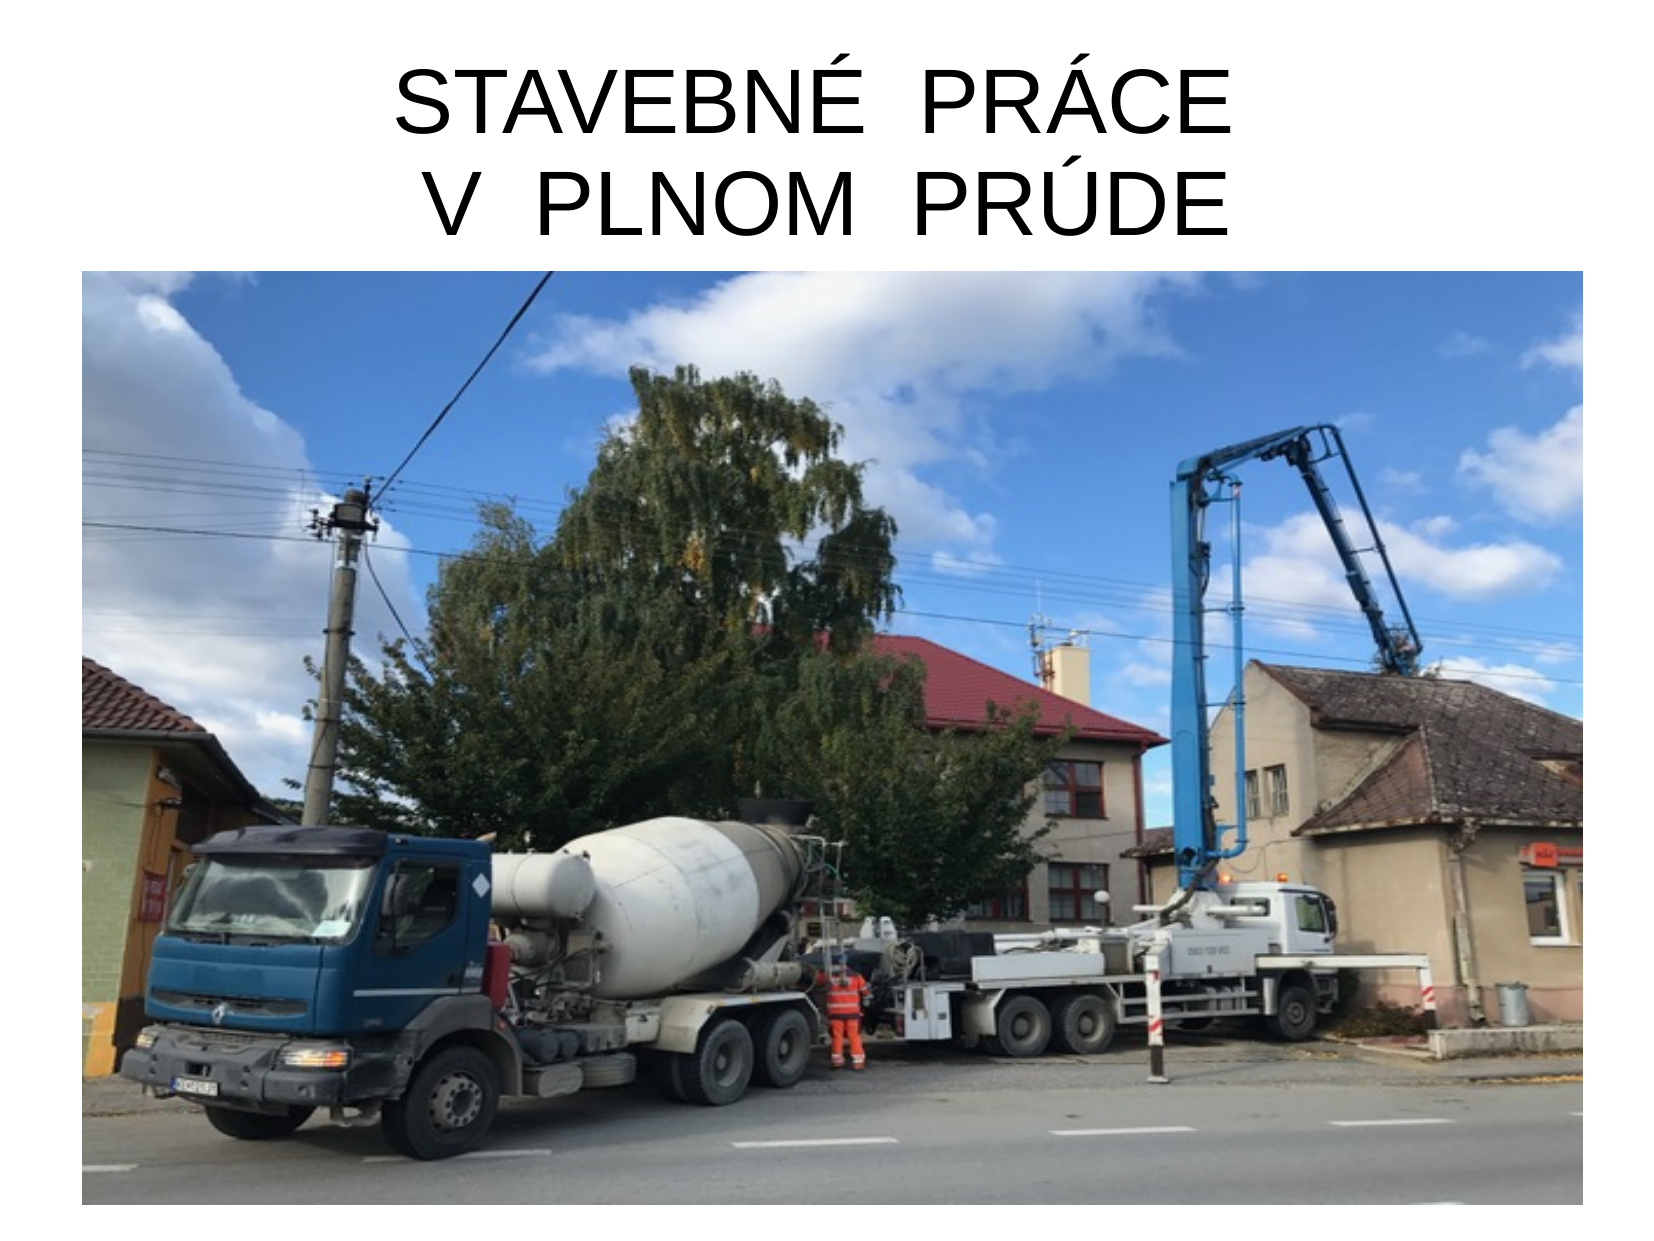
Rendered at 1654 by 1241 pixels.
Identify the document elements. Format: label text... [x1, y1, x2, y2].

picture [82, 271, 1583, 1205]
title STAVEBNÉ PRÁCE V PLNOM PRÚDE [82, 49, 1571, 257]
